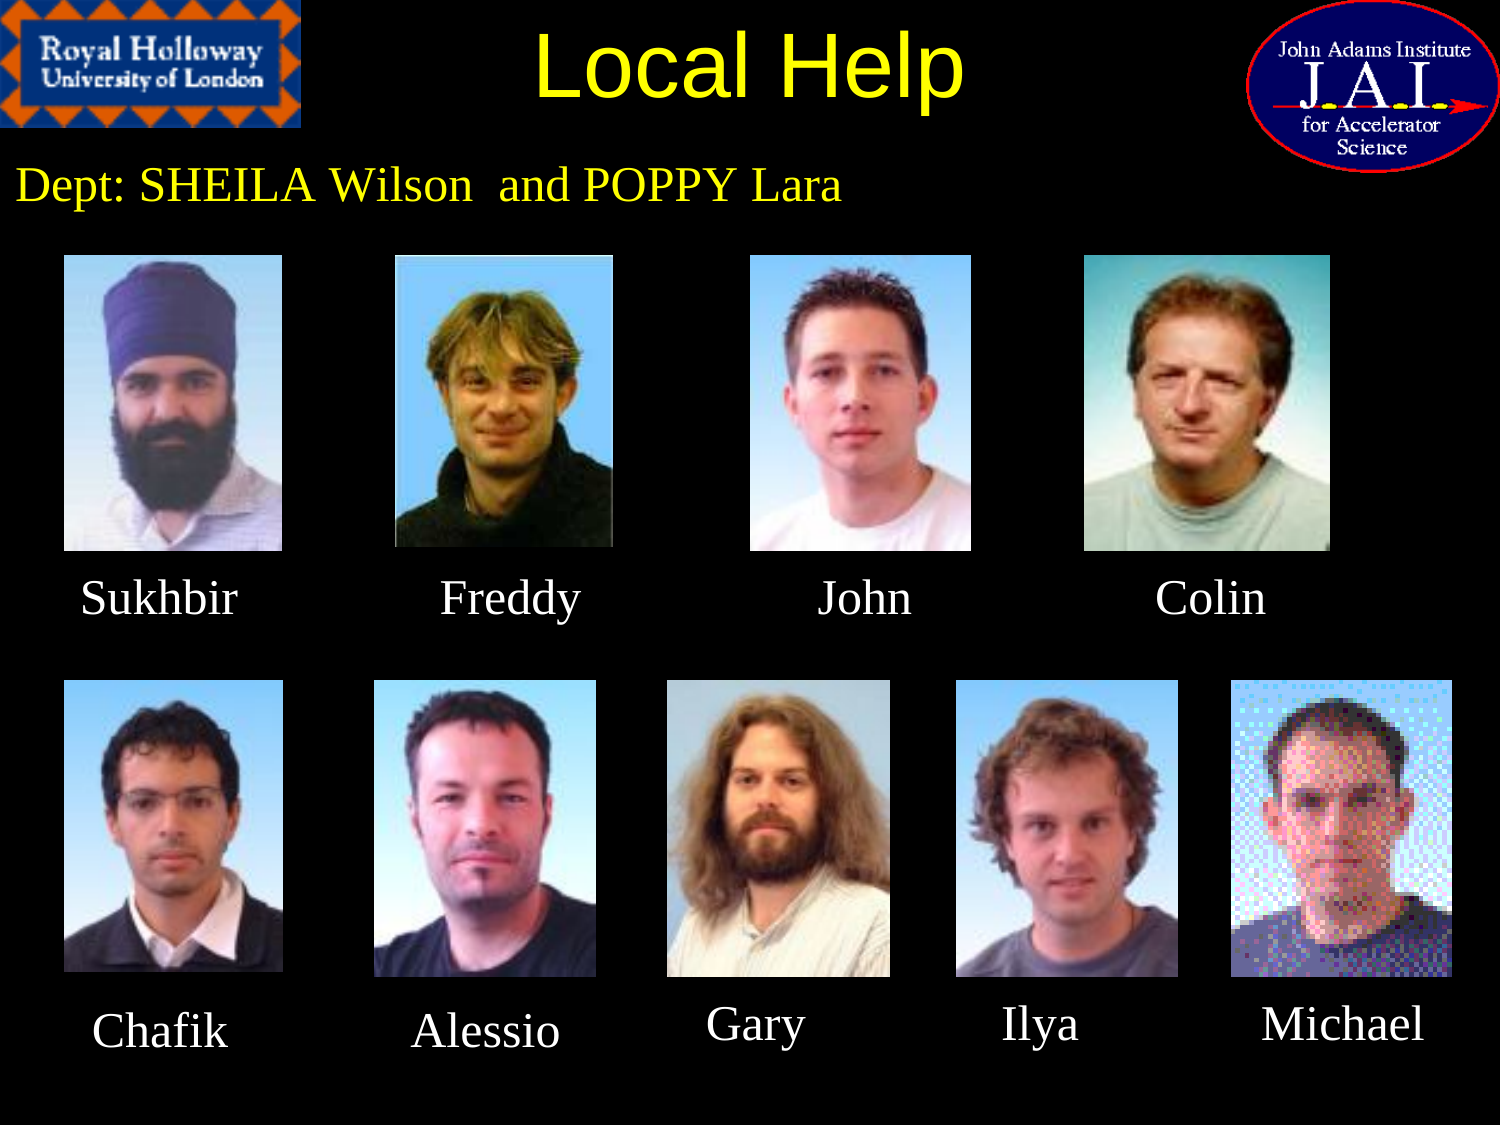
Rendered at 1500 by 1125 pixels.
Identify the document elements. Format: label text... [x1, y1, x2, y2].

picture [395, 255, 613, 547]
text_box Dept: SHEILA Wilson and POPPY Lara [0, 148, 858, 220]
text_box John [802, 562, 927, 634]
text_box Ilya [986, 987, 1094, 1059]
text_box Colin [1140, 562, 1282, 634]
picture [956, 680, 1178, 977]
text_box Freddy [424, 562, 597, 634]
picture [1231, 680, 1452, 977]
picture [374, 680, 596, 977]
picture [1246, 0, 1500, 173]
picture [0, 0, 301, 128]
picture [64, 680, 283, 972]
text_box Sukhbir [65, 562, 254, 634]
picture [1084, 255, 1330, 551]
text_box Chafik [77, 995, 244, 1067]
picture [750, 255, 971, 551]
text_box Michael [1246, 987, 1440, 1059]
text_box Gary [691, 987, 821, 1059]
text_box Alessio [395, 995, 576, 1067]
title Local Help [112, 0, 1246, 160]
picture [667, 680, 890, 977]
picture [64, 255, 282, 551]
